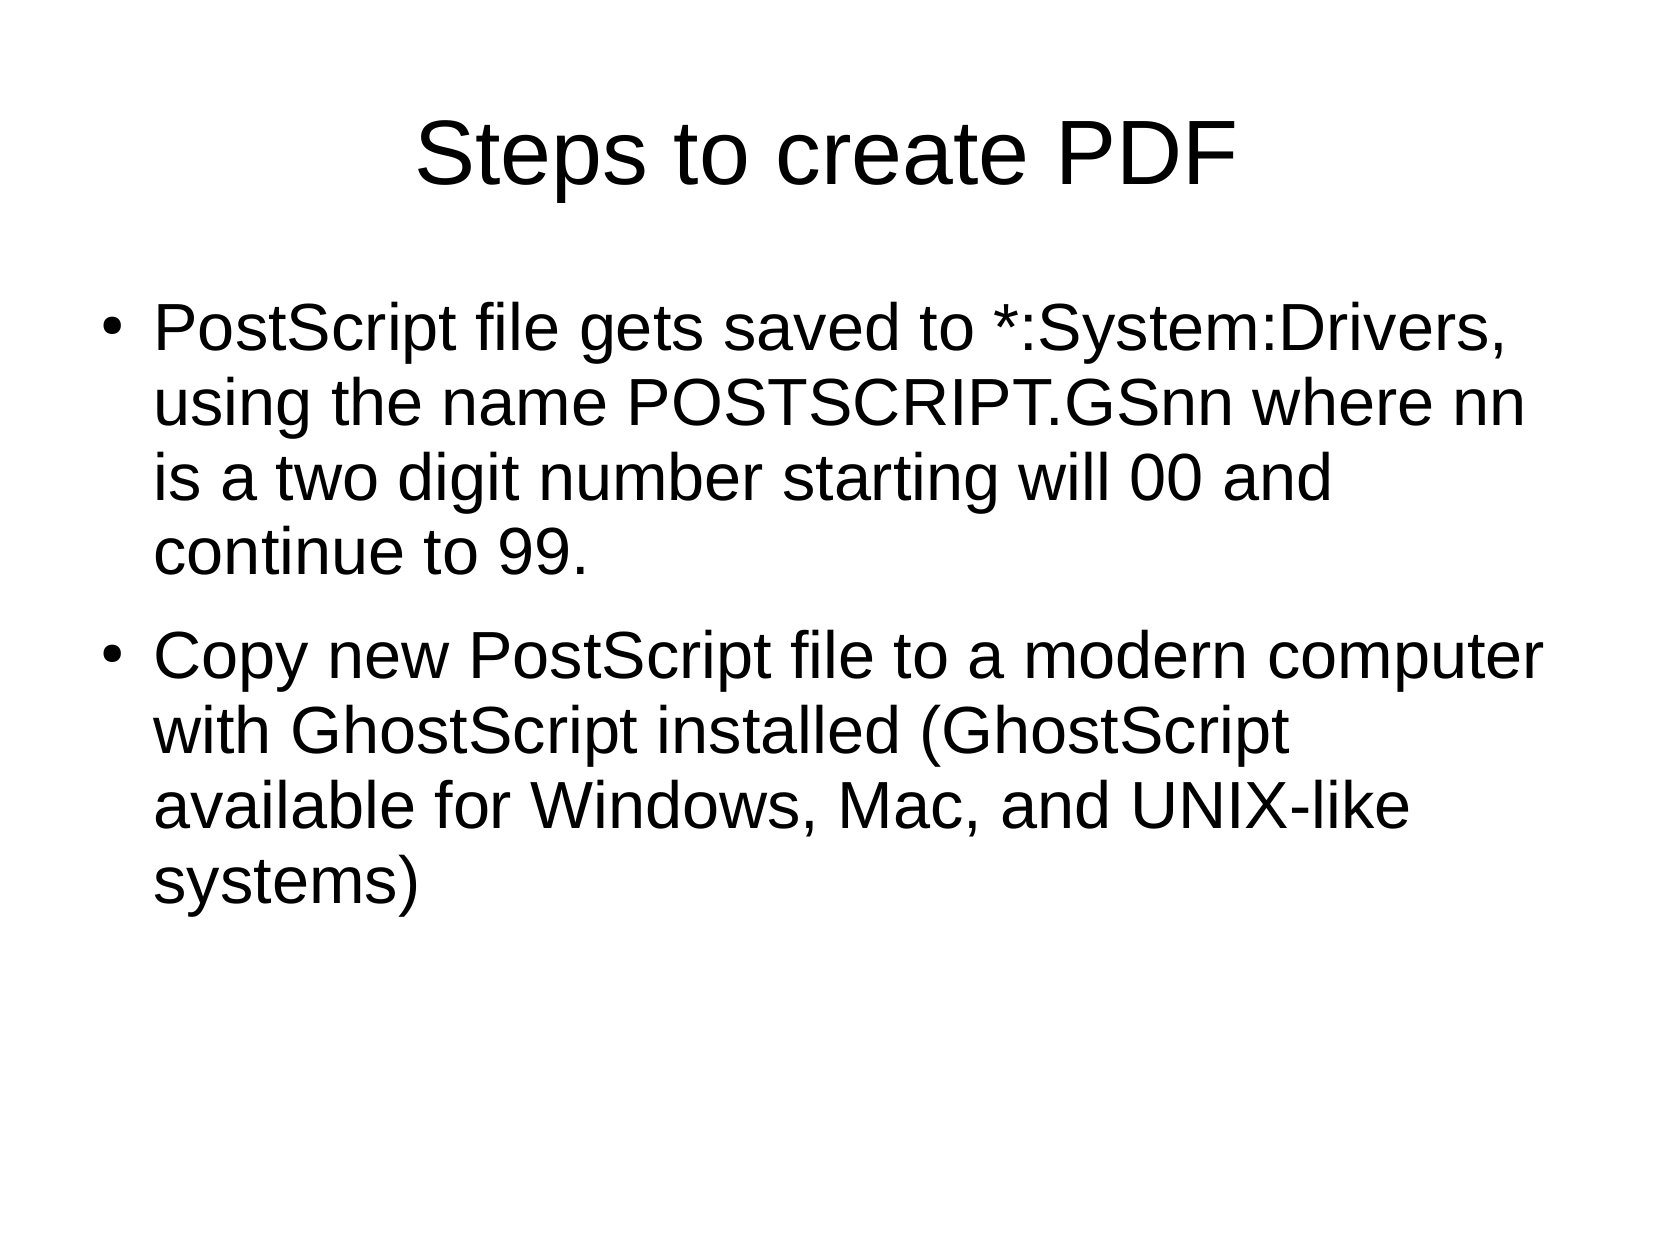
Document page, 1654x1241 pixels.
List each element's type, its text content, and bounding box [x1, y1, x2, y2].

title Steps to create PDF [82, 49, 1571, 257]
list PostScript file gets saved to *:System:Drivers, using the name POSTSCRIPT.GSnn where nn is a two digit number starting will 00 and continue to 99. Copy new PostScript file to a modern computer with GhostScript installed (GhostScript available for Windows, Mac, and UNIX-like systems) [82, 290, 1571, 1010]
